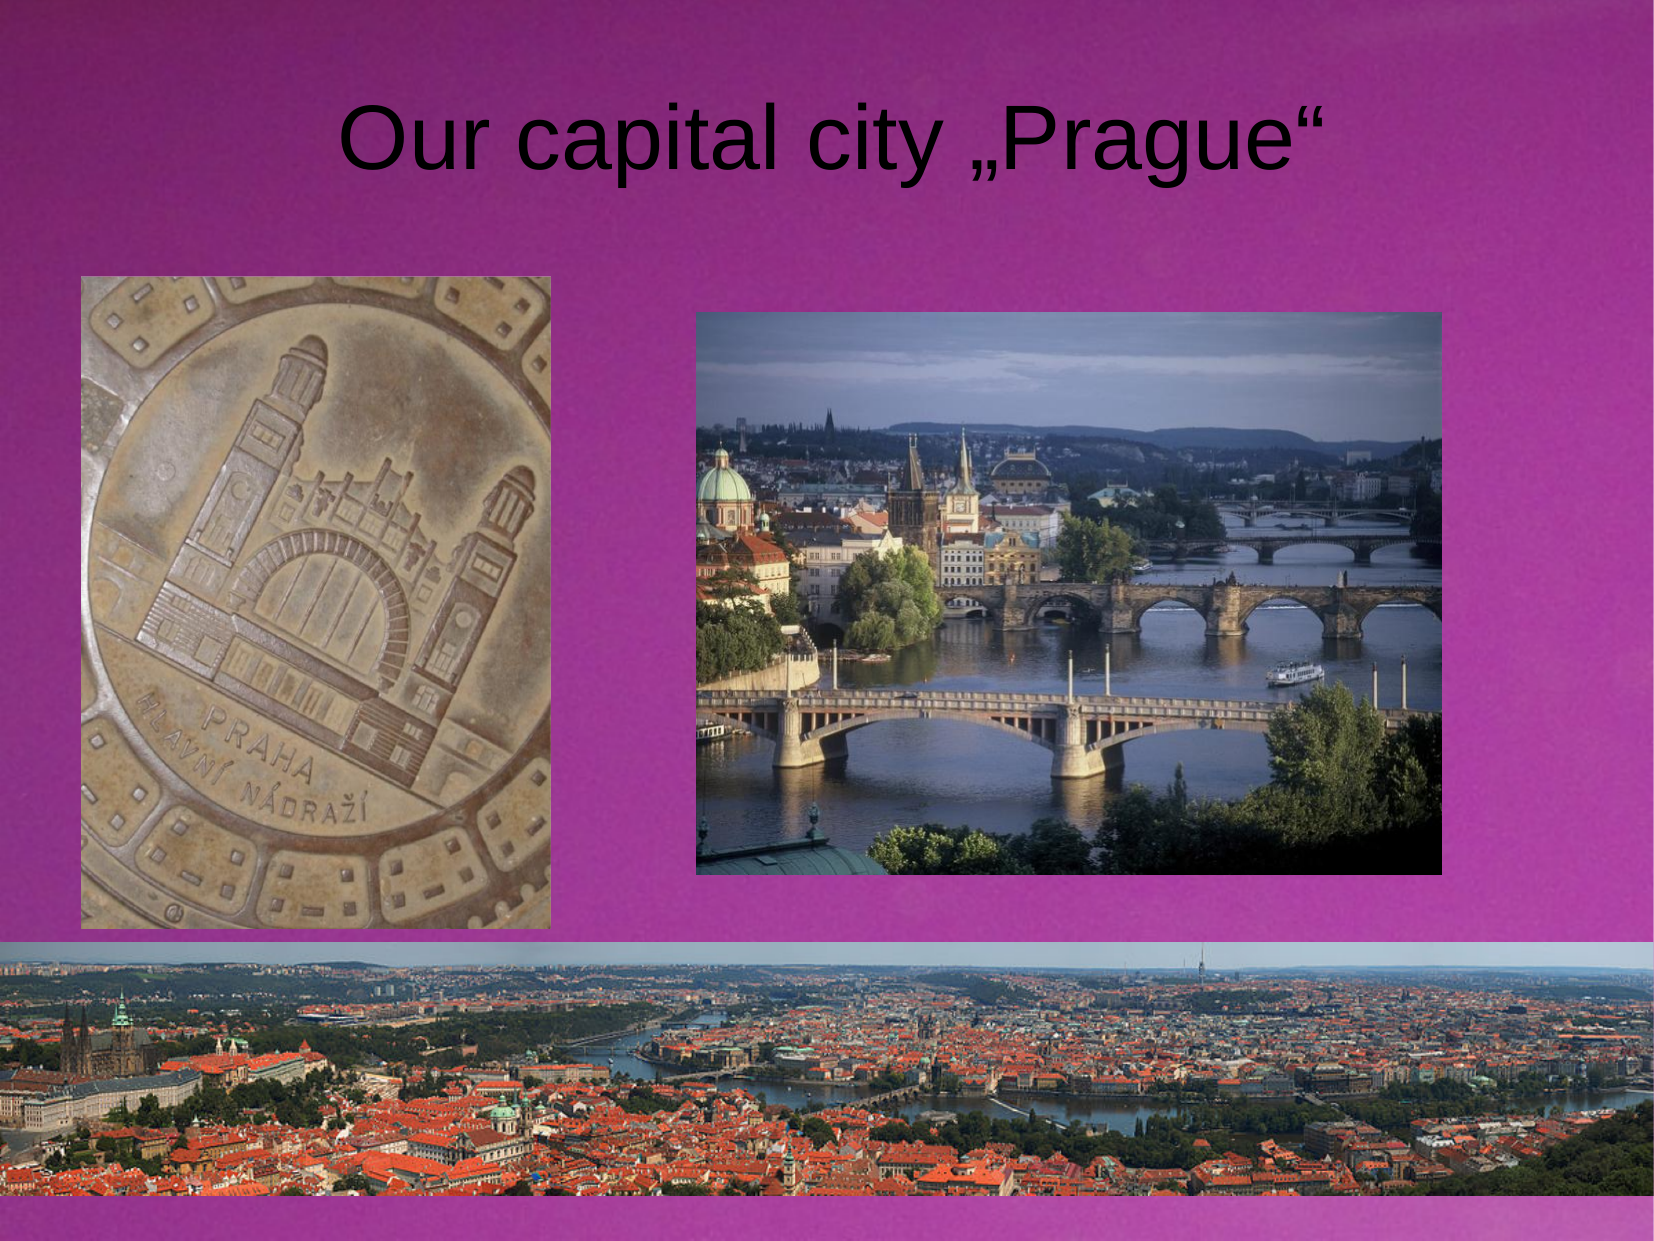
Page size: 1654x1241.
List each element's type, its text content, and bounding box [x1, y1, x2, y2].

title Our capital city „Prague“ [129, 0, 1536, 266]
picture [0, 0, 1654, 1241]
